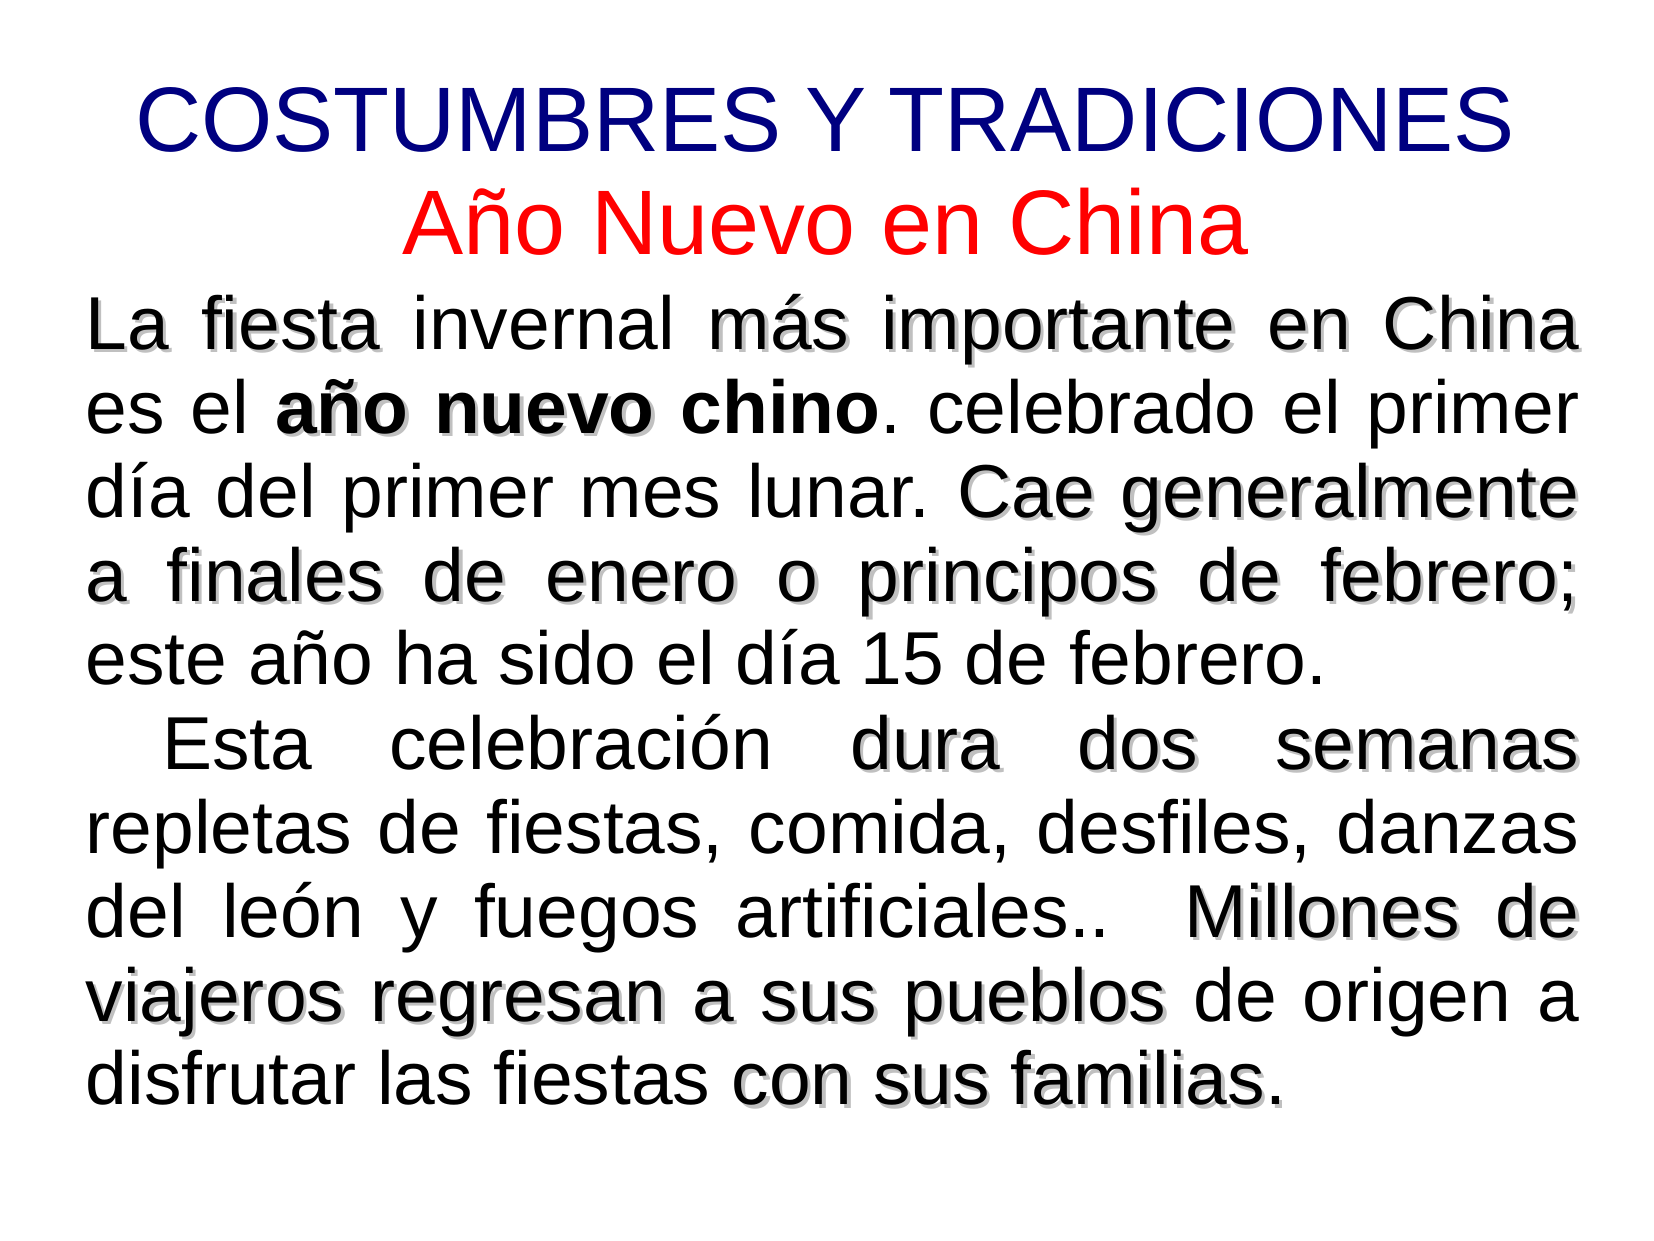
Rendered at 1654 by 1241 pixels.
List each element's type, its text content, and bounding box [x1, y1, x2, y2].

text_box COSTUMBRES Y TRADICIONES Año Nuevo en China [120, 68, 1532, 273]
text_box La fiesta invernal más importante en China es el año nuevo chino. celebrado el primer día del primer mes lunar. Cae generalmente a finales de enero o principos de febrero; este año ha sido el día 15 de febrero. Esta celebración dura dos semanas repletas de fiestas, comida, desfiles, danzas del león y fuegos artificiales.. Millones de viajeros regresan a sus pueblos de origen a disfrutar las fiestas con sus familias. [70, 273, 1595, 1241]
